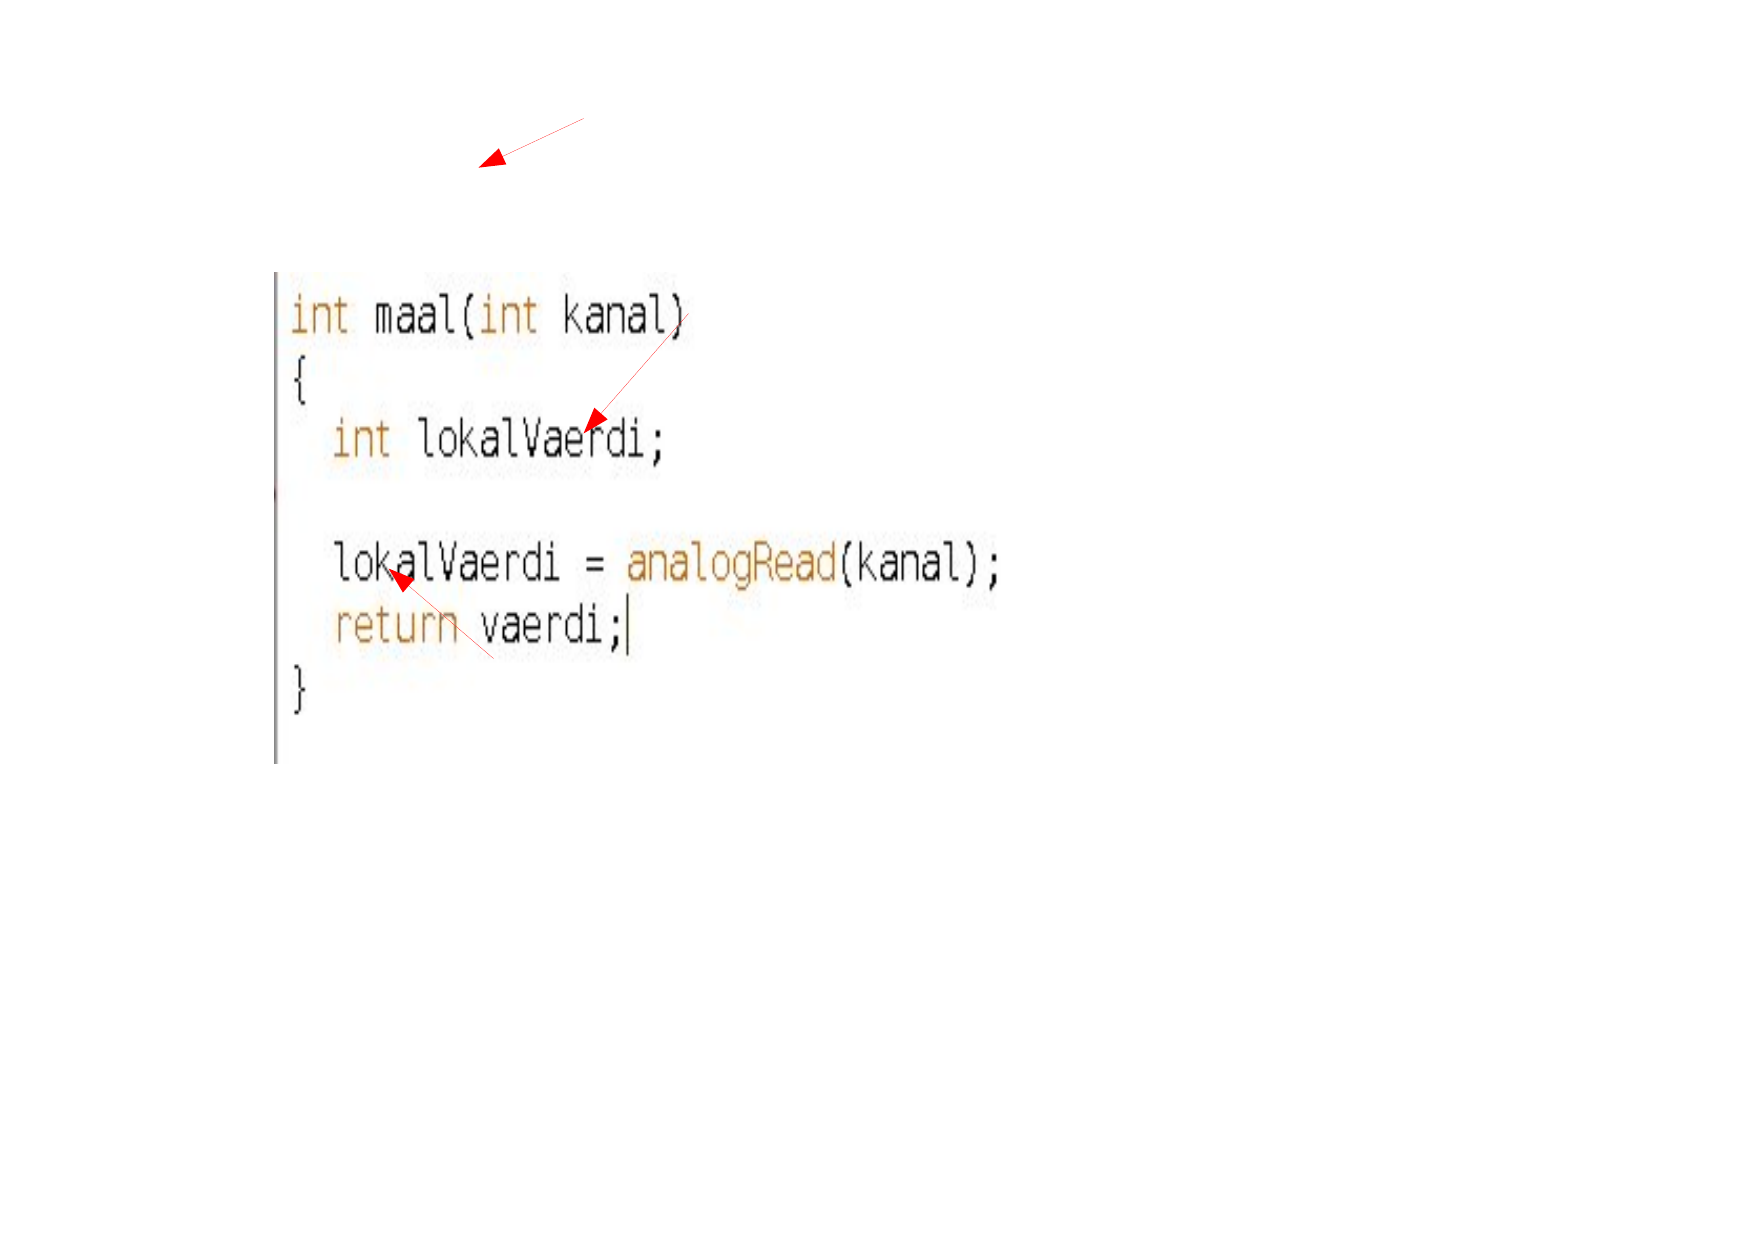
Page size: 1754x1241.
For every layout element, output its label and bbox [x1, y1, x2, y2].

picture [274, 272, 1274, 764]
